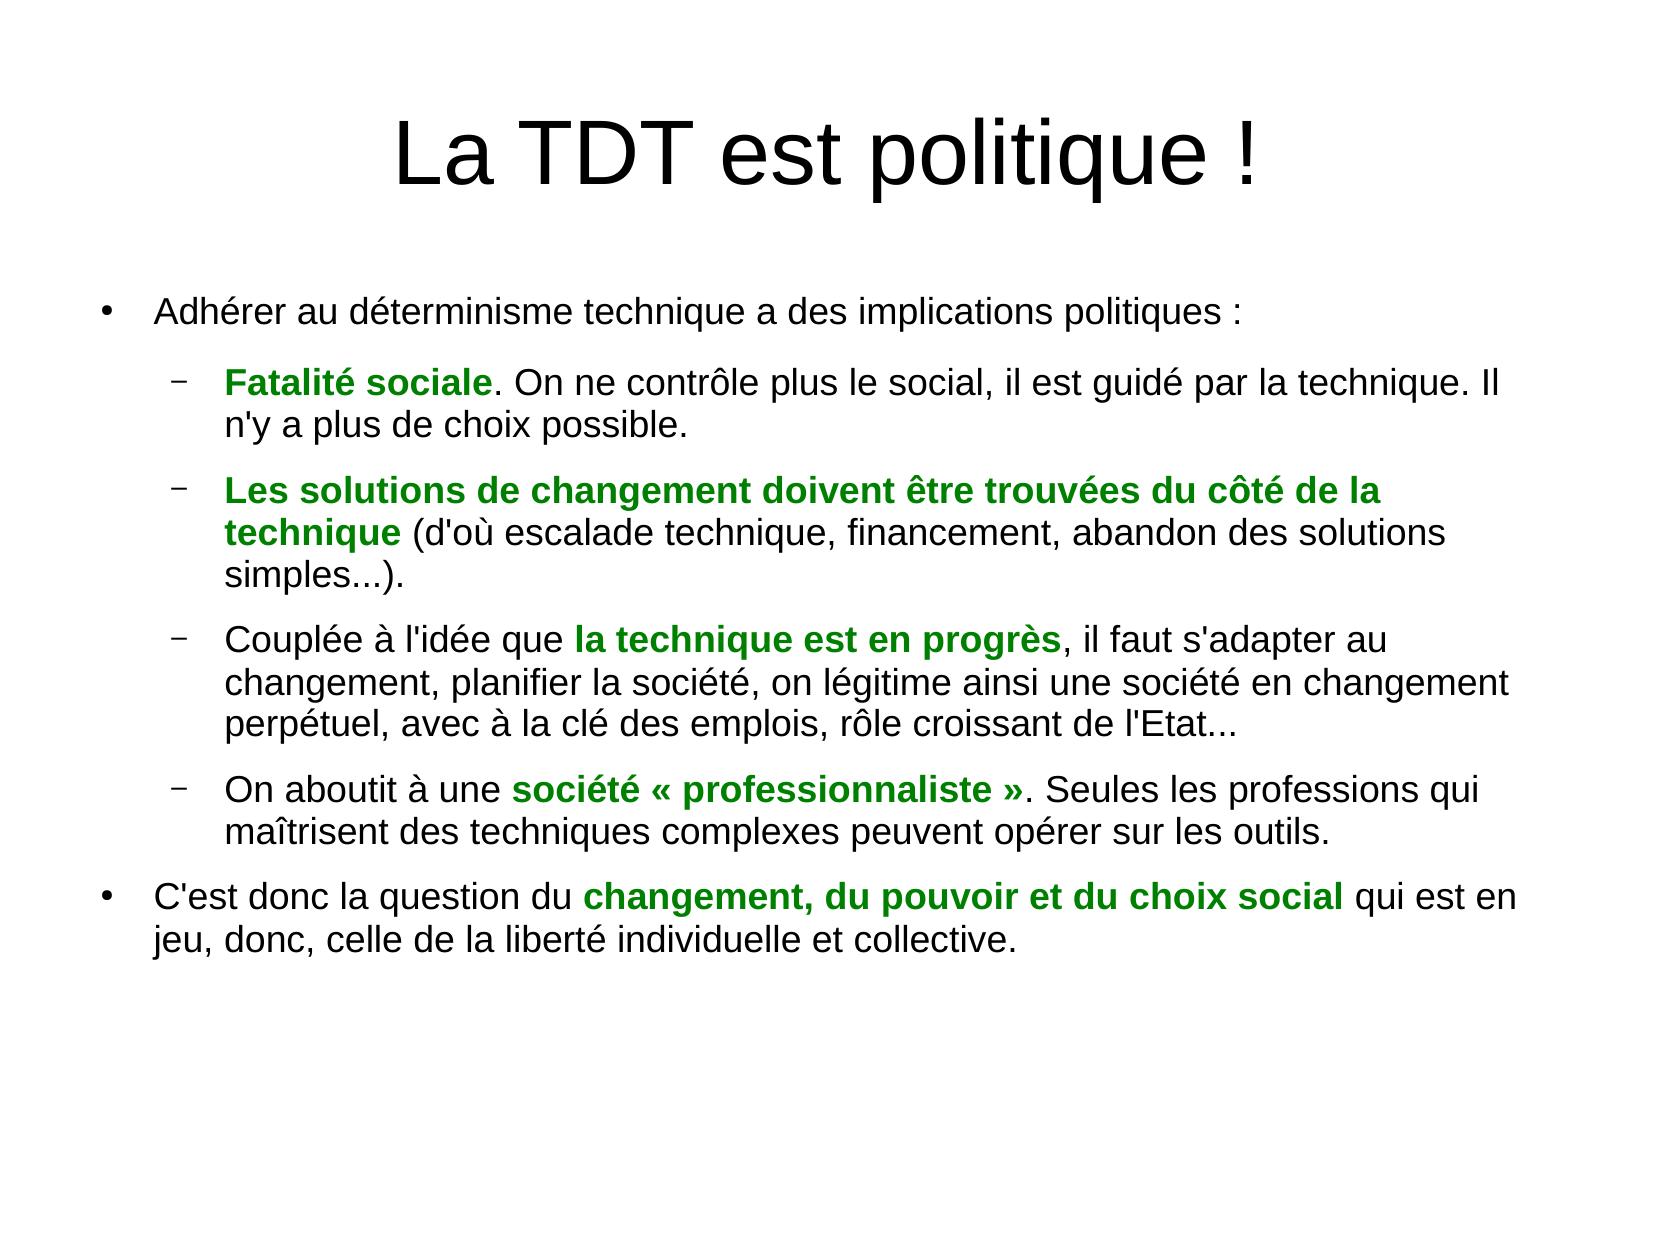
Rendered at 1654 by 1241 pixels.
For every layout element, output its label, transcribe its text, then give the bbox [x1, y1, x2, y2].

title La TDT est politique ! [82, 49, 1571, 257]
list Adhérer au déterminisme technique a des implications politiques : Fatalité sociale. On ne contrôle plus le social, il est guidé par la technique. Il n'y a plus de choix possible. Les solutions de changement doivent être trouvées du côté de la technique (d'où escalade technique, financement, abandon des solutions simples...). Couplée à l'idée que la technique est en progrès, il faut s'adapter au changement, planifier la société, on légitime ainsi une société en changement perpétuel, avec à la clé des emplois, rôle croissant de l'Etat... On aboutit à une société « professionnaliste ». Seules les professions qui maîtrisent des techniques complexes peuvent opérer sur les outils. C'est donc la question du changement, du pouvoir et du choix social qui est en jeu, donc, celle de la liberté individuelle et collective. [82, 290, 1538, 1010]
